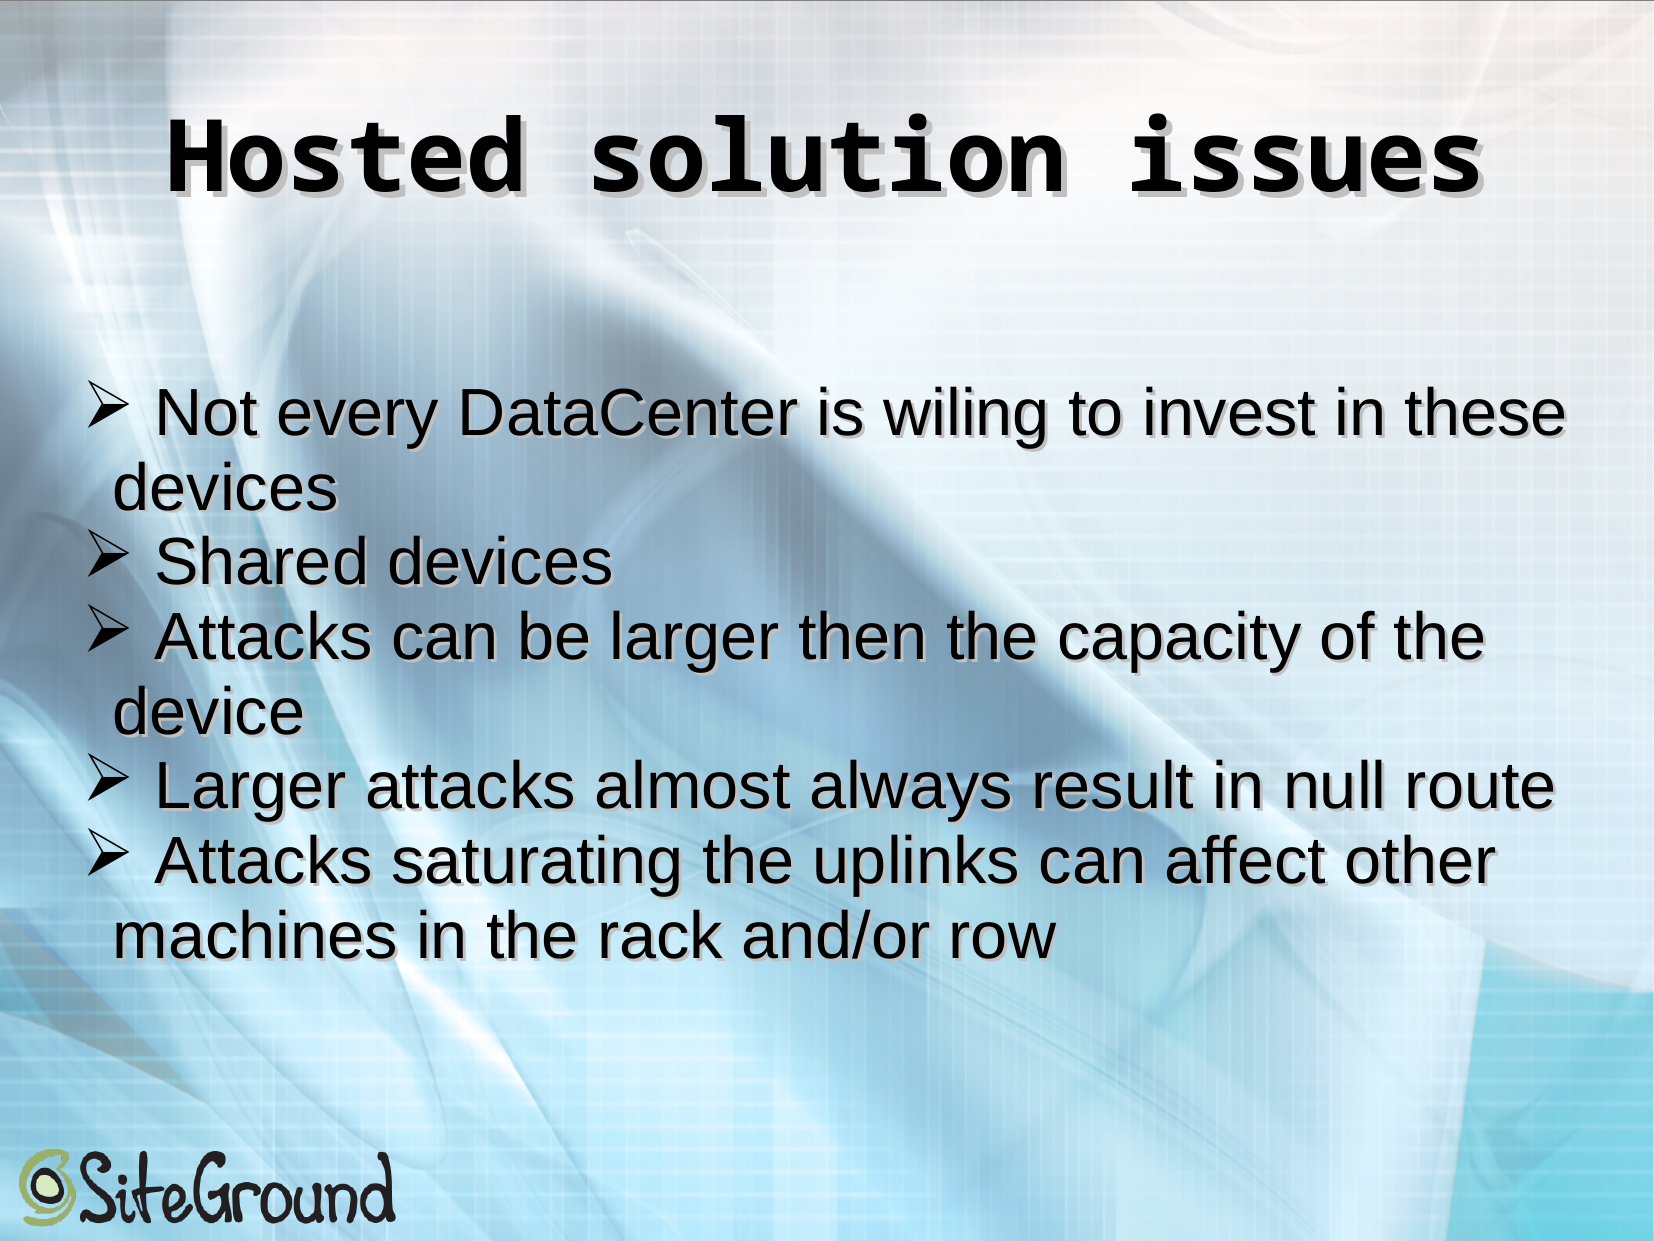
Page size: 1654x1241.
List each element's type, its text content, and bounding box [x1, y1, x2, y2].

title Hosted solution issues [82, 49, 1571, 207]
picture [15, 1145, 396, 1233]
subtitle Not every DataCenter is wiling to invest in these devices Shared devices Attacks can be larger then the capacity of the device Larger attacks almost always result in null route Attacks saturating the uplinks can affect other machines in the rack and/or row [82, 207, 1571, 1103]
